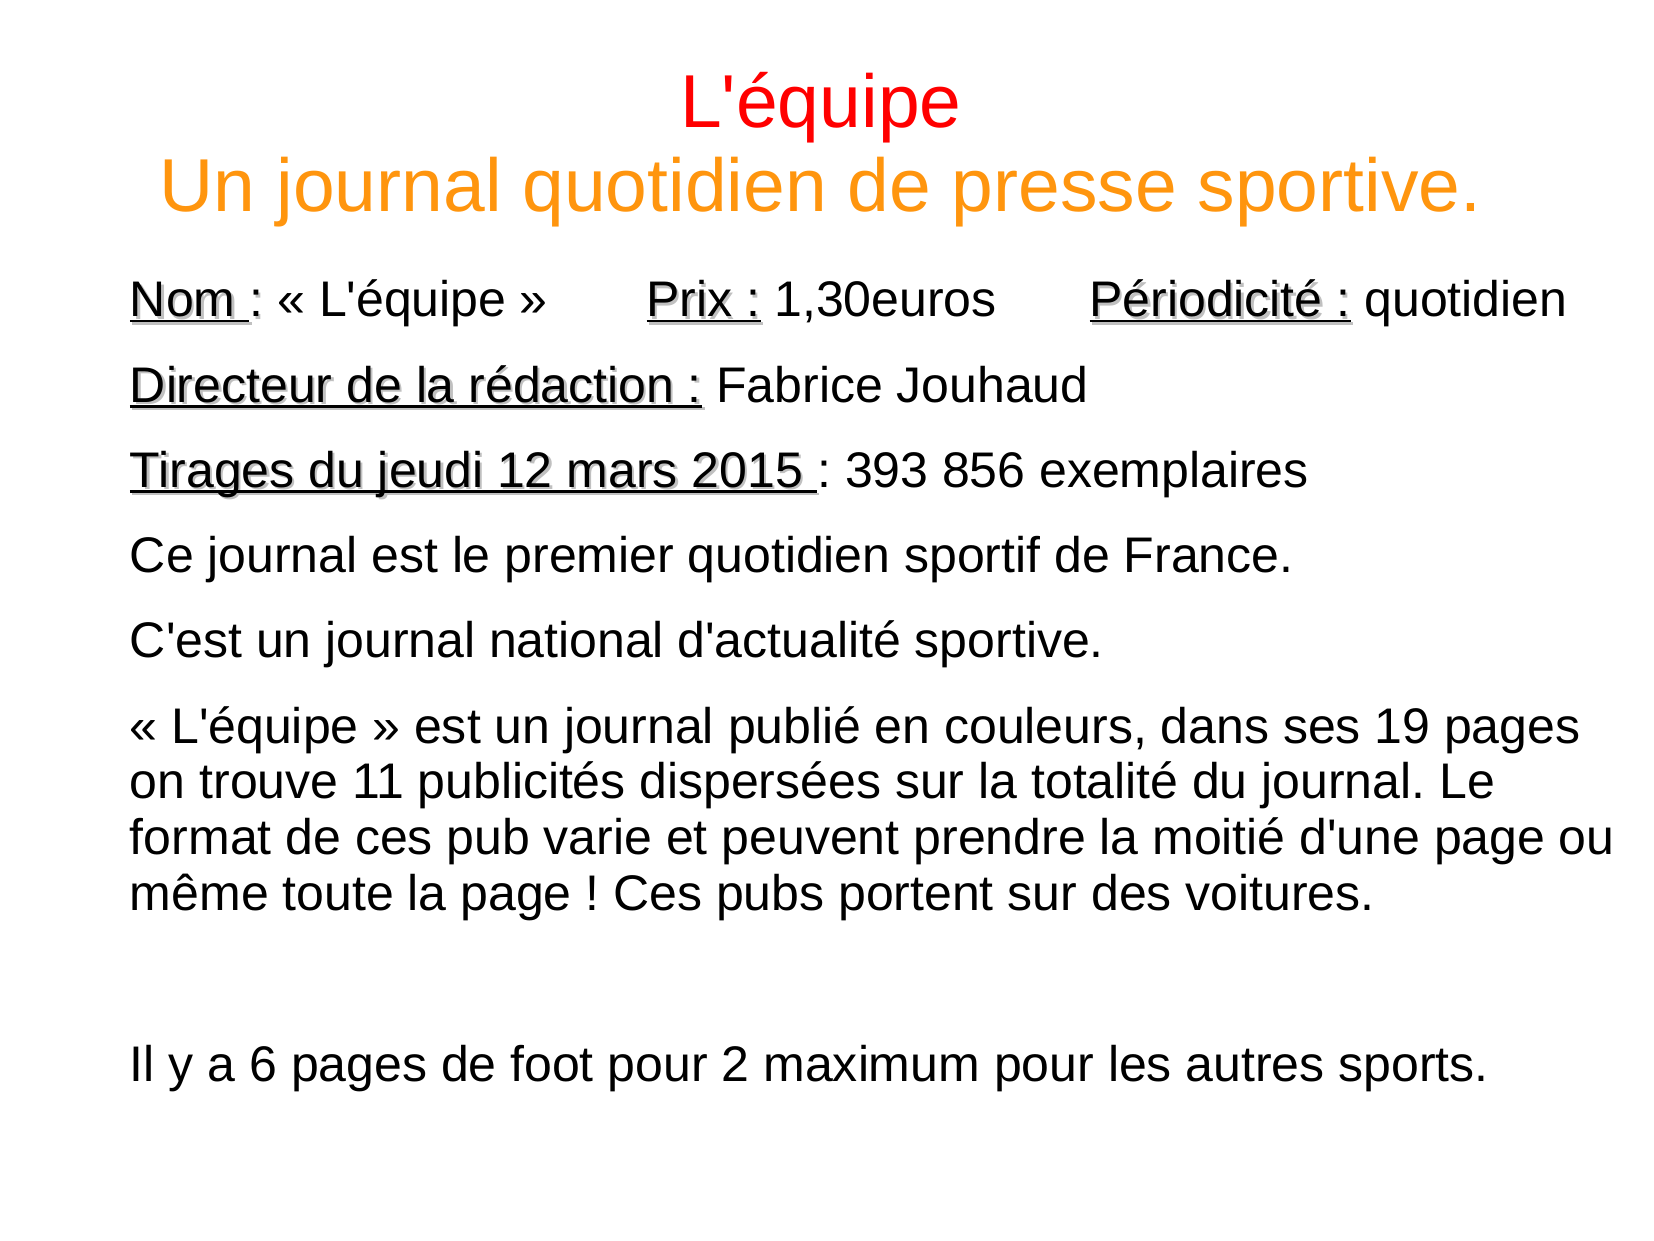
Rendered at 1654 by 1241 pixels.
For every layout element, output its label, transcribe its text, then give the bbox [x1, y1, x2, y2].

list Nom : « L'équipe » Prix : 1,30euros Périodicité : quotidien Directeur de la rédaction : Fabrice Jouhaud Tirages du jeudi 12 mars 2015 : 393 856 exemplaires Ce journal est le premier quotidien sportif de France. C'est un journal national d'actualité sportive. « L'équipe » est un journal publié en couleurs, dans ses 19 pages on trouve 11 publicités dispersées sur la totalité du journal. Le format de ces pub varie et peuvent prendre la moitié d'une page ou même toute la page ! Ces pubs portent sur des voitures. Il y a 6 pages de foot pour 2 maximum pour les autres sports. [59, 271, 1630, 1241]
title L'équipe Un journal quotidien de presse sportive. [129, 59, 1512, 228]
